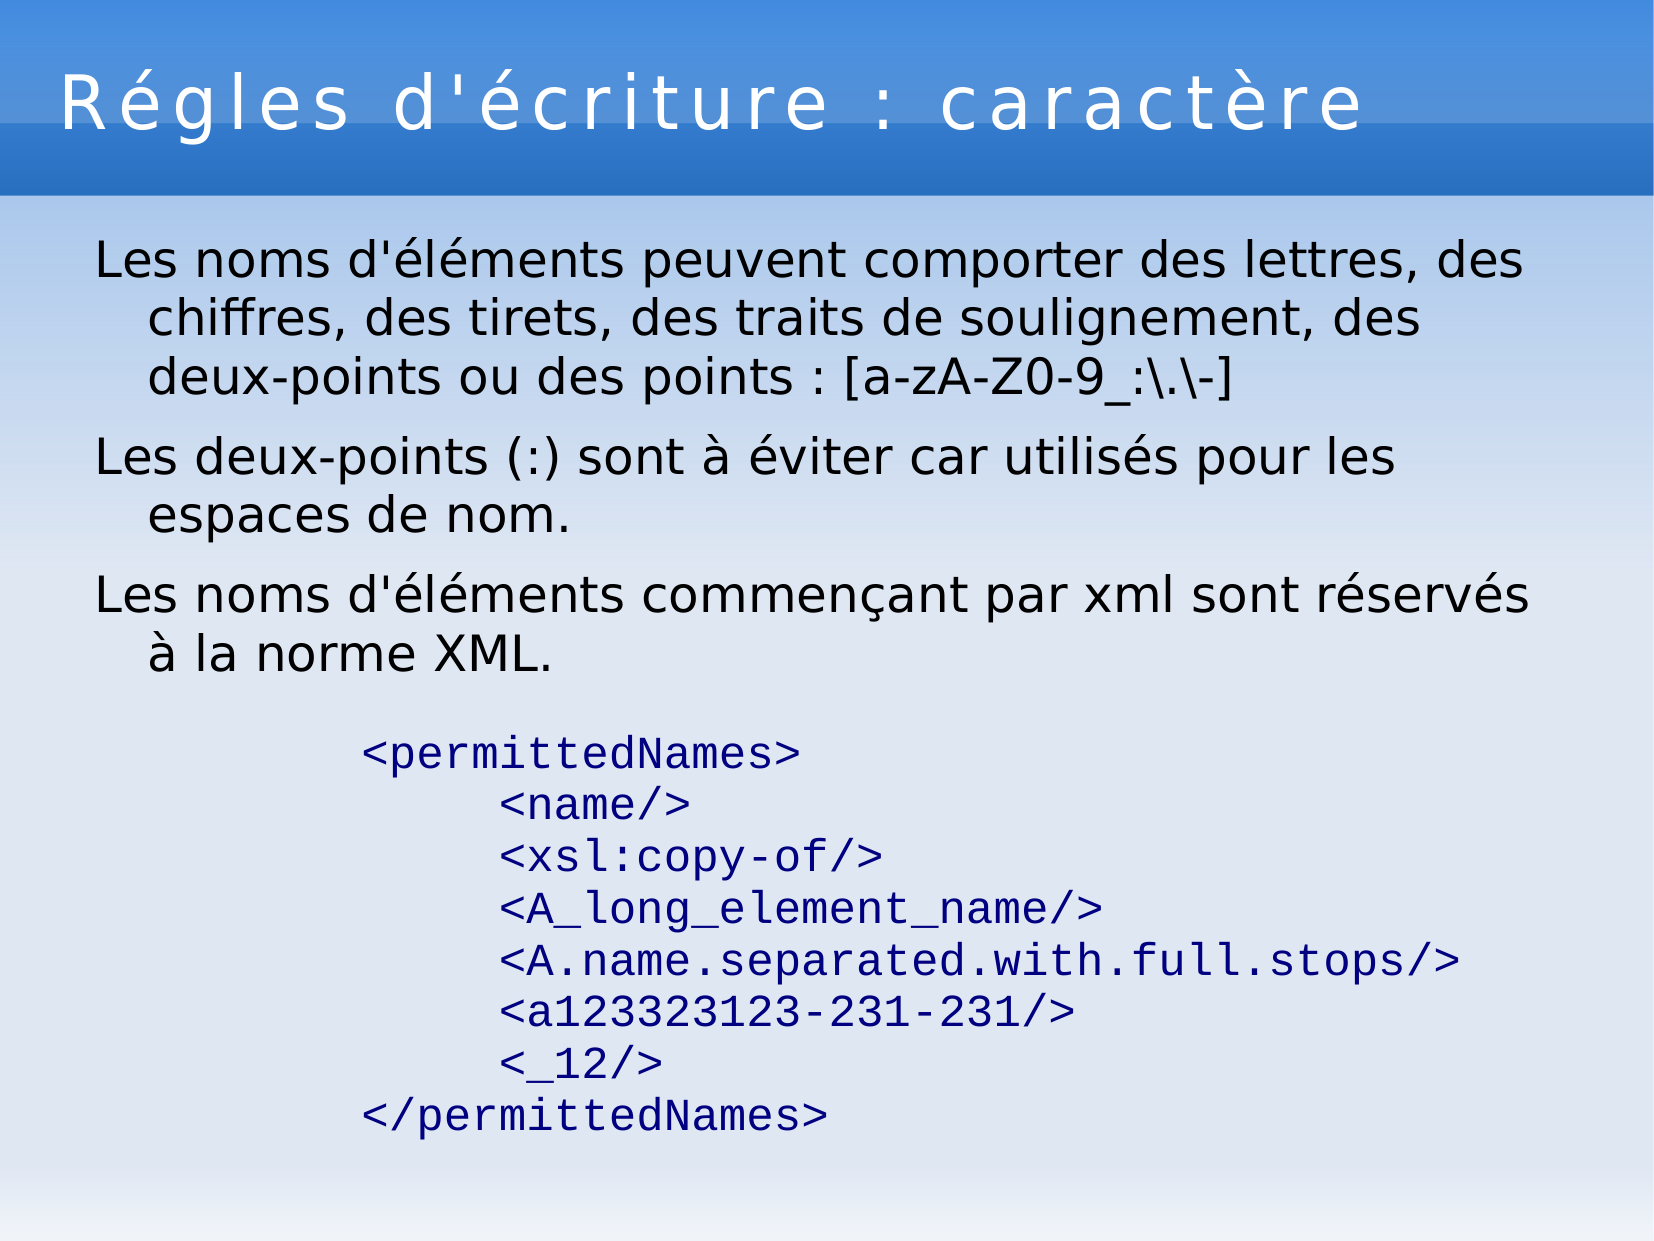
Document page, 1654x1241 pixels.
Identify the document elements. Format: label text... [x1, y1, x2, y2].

picture [0, 0, 1654, 1241]
list Les noms d'éléments peuvent comporter des lettres, des chiffres, des tirets, des traits de soulignement, des deux-points ou des points : [a-zA-Z0-9_:\.\-] Les deux-points (:) sont à éviter car utilisés pour les espaces de nom. Les noms d'éléments commençant par xml sont réservés à la norme XML. [76, 231, 1565, 709]
title Régles d'écriture : caractère [59, 29, 1625, 178]
text_box <permittedNames> <name/> <xsl:copy-of/> <A_long_element_name/> <A.name.separated.with.full.stops/> <a123323123-231-231/> <_12/> </permittedNames> [346, 722, 1477, 1154]
